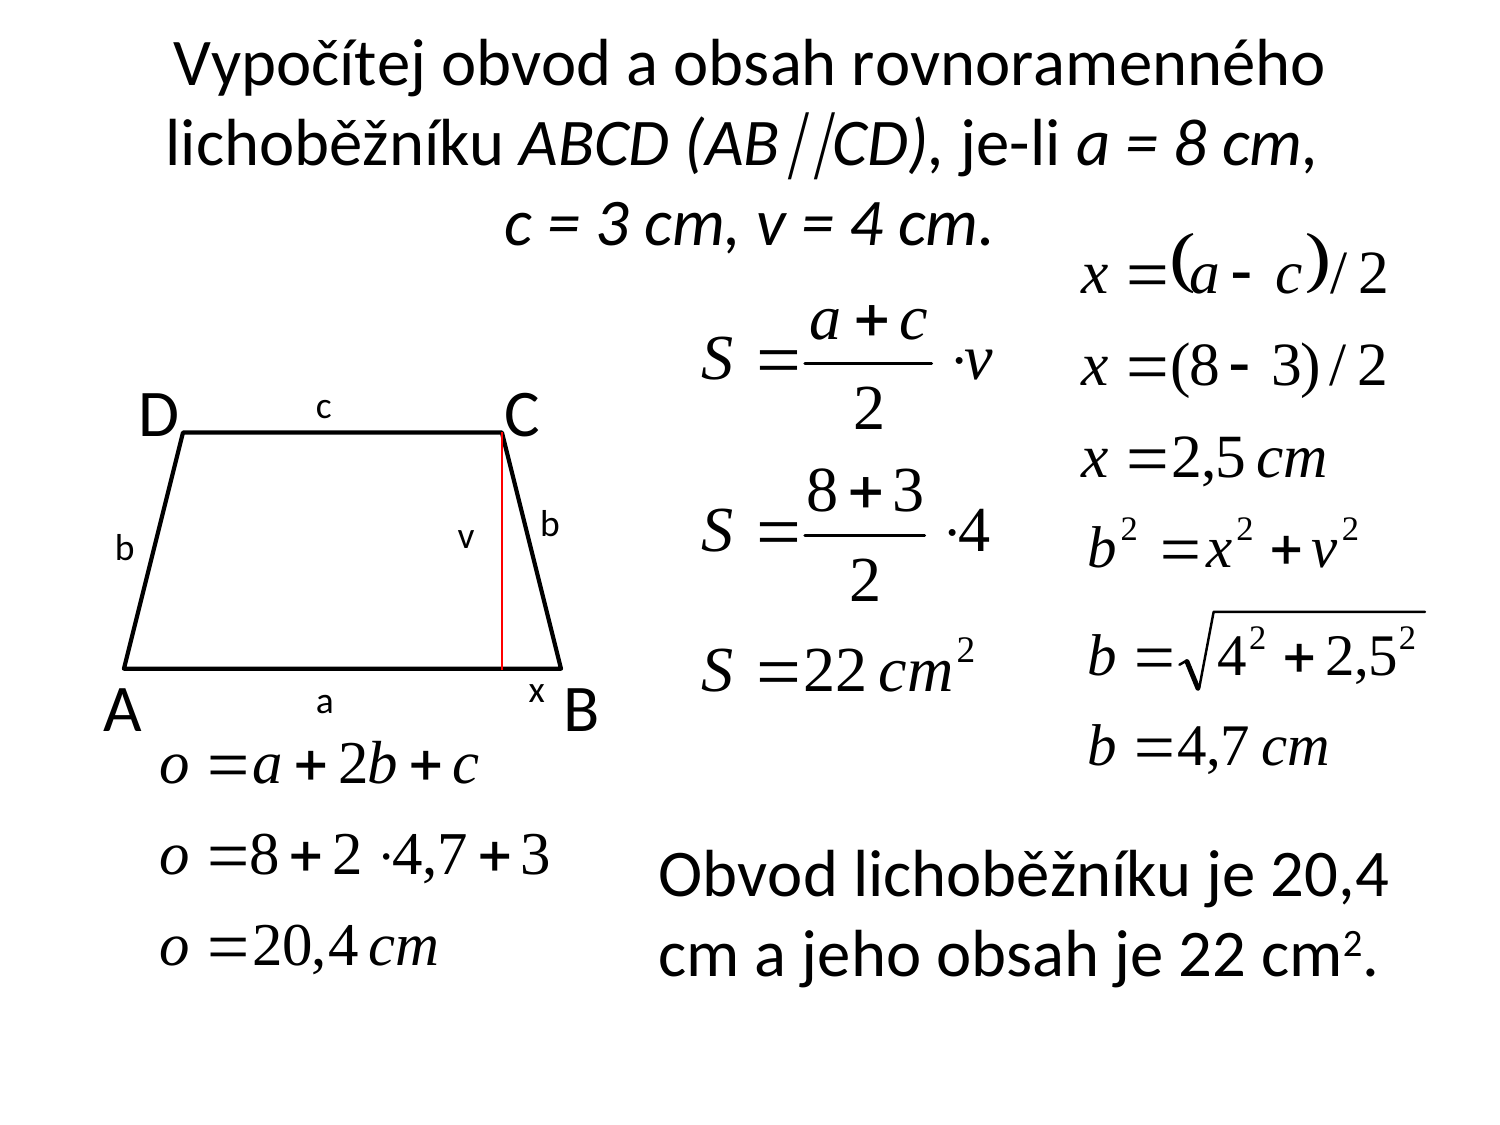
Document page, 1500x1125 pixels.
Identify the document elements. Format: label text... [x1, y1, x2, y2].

text_box c [301, 373, 455, 434]
text_box b [525, 491, 621, 553]
text_box Obvod lichoběžníku je 20,4 cm a jeho obsah je 22 cm2. [643, 822, 1483, 998]
text_box v [442, 503, 526, 564]
text_box [690, 278, 1007, 707]
chart [151, 727, 557, 992]
text_box D [123, 361, 231, 458]
text_box b [100, 515, 136, 576]
text_box C [490, 361, 585, 458]
text_box a [301, 668, 432, 727]
chart [1069, 231, 1436, 789]
text_box x [513, 656, 549, 718]
title Vypočítej obvod a obsah rovnoramenného lichoběžníku ABCD (ABCD), je-li a = 8 cm, c = 3 cm, v = 4 cm. [75, 11, 1426, 267]
text_box B [549, 656, 644, 753]
text_box A [88, 656, 172, 753]
